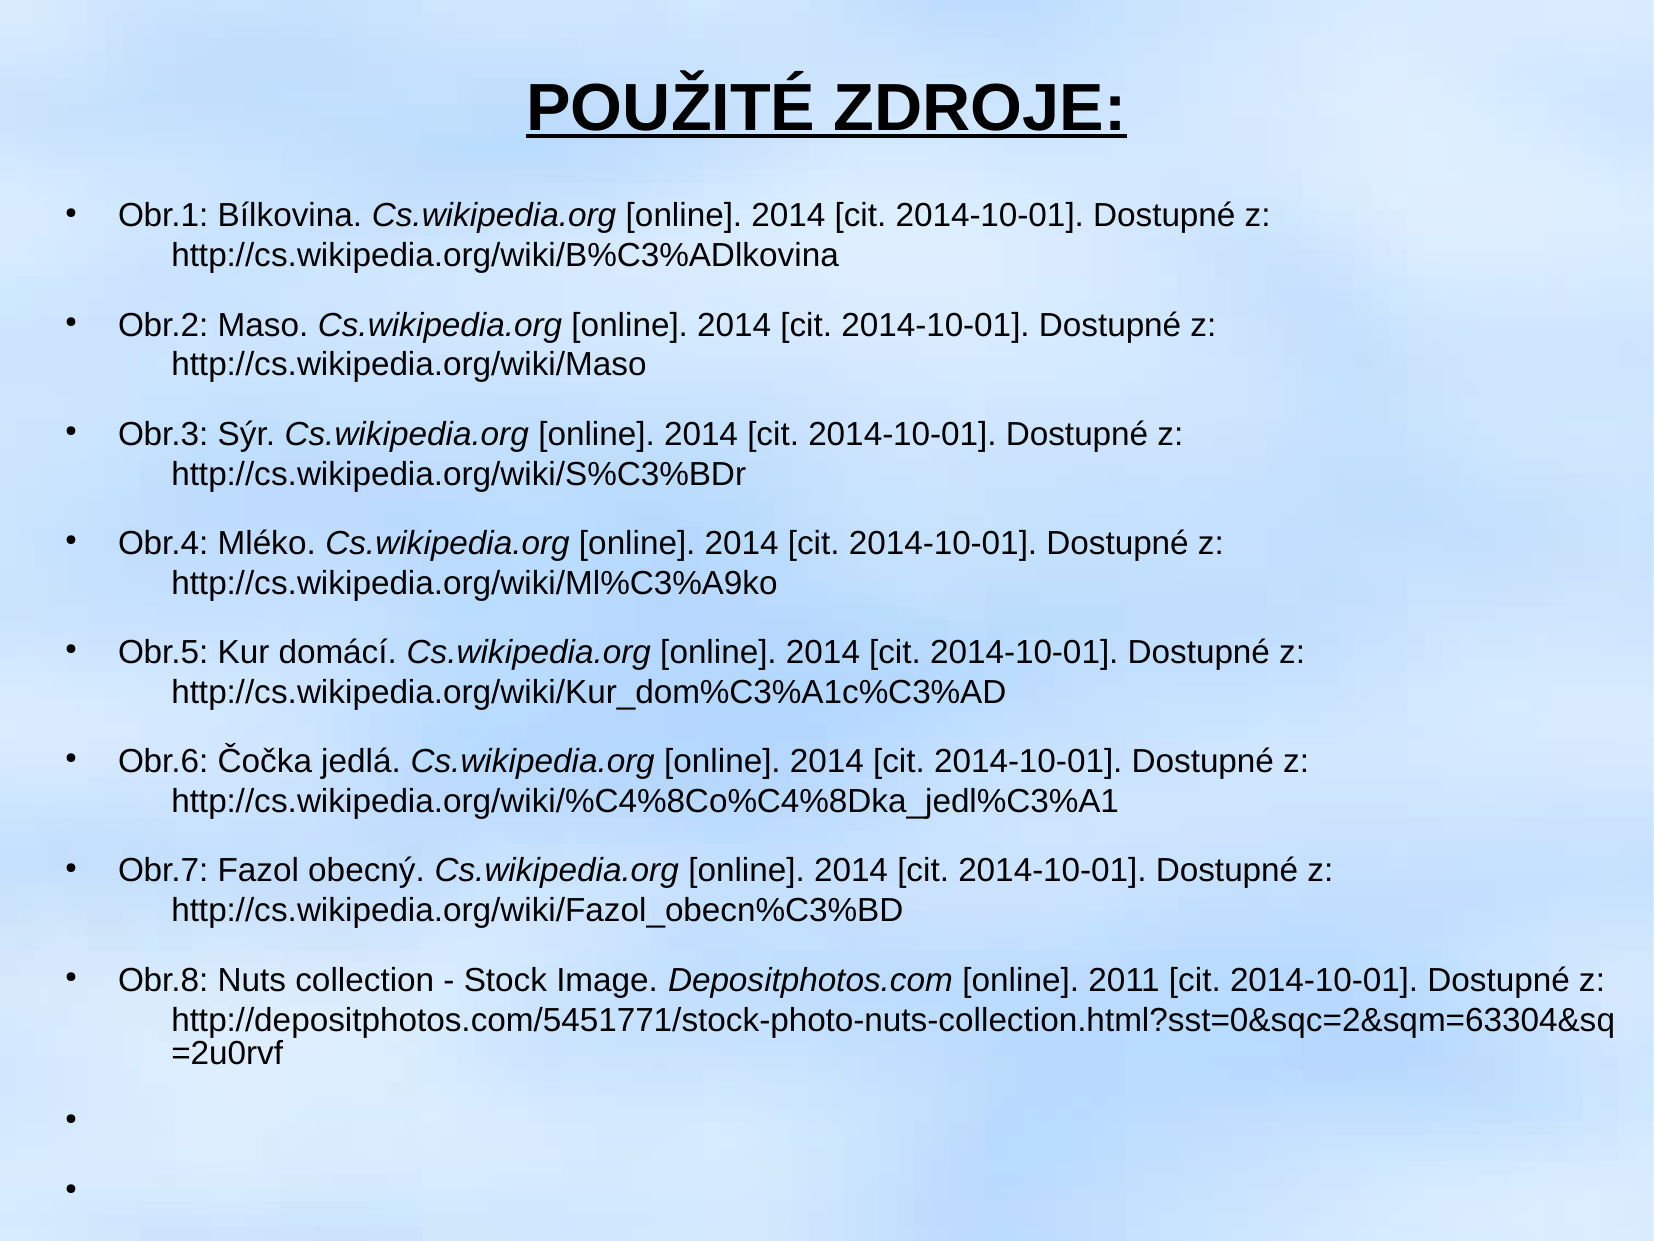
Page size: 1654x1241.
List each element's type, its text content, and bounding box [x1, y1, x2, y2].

list Obr.1: Bílkovina. Cs.wikipedia.org [online]. 2014 [cit. 2014-10-01]. Dostupné z: http://cs.wikipedia.org/wiki/B%C3%ADlkovina Obr.2: Maso. Cs.wikipedia.org [online]. 2014 [cit. 2014-10-01]. Dostupné z: http://cs.wikipedia.org/wiki/Maso Obr.3: Sýr. Cs.wikipedia.org [online]. 2014 [cit. 2014-10-01]. Dostupné z: http://cs.wikipedia.org/wiki/S%C3%BDr Obr.4: Mléko. Cs.wikipedia.org [online]. 2014 [cit. 2014-10-01]. Dostupné z: http://cs.wikipedia.org/wiki/Ml%C3%A9ko Obr.5: Kur domácí. Cs.wikipedia.org [online]. 2014 [cit. 2014-10-01]. Dostupné z: http://cs.wikipedia.org/wiki/Kur_dom%C3%A1c%C3%AD Obr.6: Čočka jedlá. Cs.wikipedia.org [online]. 2014 [cit. 2014-10-01]. Dostupné z: http://cs.wikipedia.org/wiki/%C4%8Co%C4%8Dka_jedl%C3%A1 Obr.7: Fazol obecný. Cs.wikipedia.org [online]. 2014 [cit. 2014-10-01]. Dostupné z: http://cs.wikipedia.org/wiki/Fazol_obecn%C3%BD Obr.8: Nuts collection - Stock Image. Depositphotos.com [online]. 2011 [cit. 2014-10-01]. Dostupné z: http://depositphotos.com/5451771/stock-photo-nuts-collection.html?sst=0&sqc=2&sqm=63304&sq=2u0rvf [29, 113, 1625, 1127]
title POUŽITÉ ZDROJE: [82, 0, 1571, 113]
